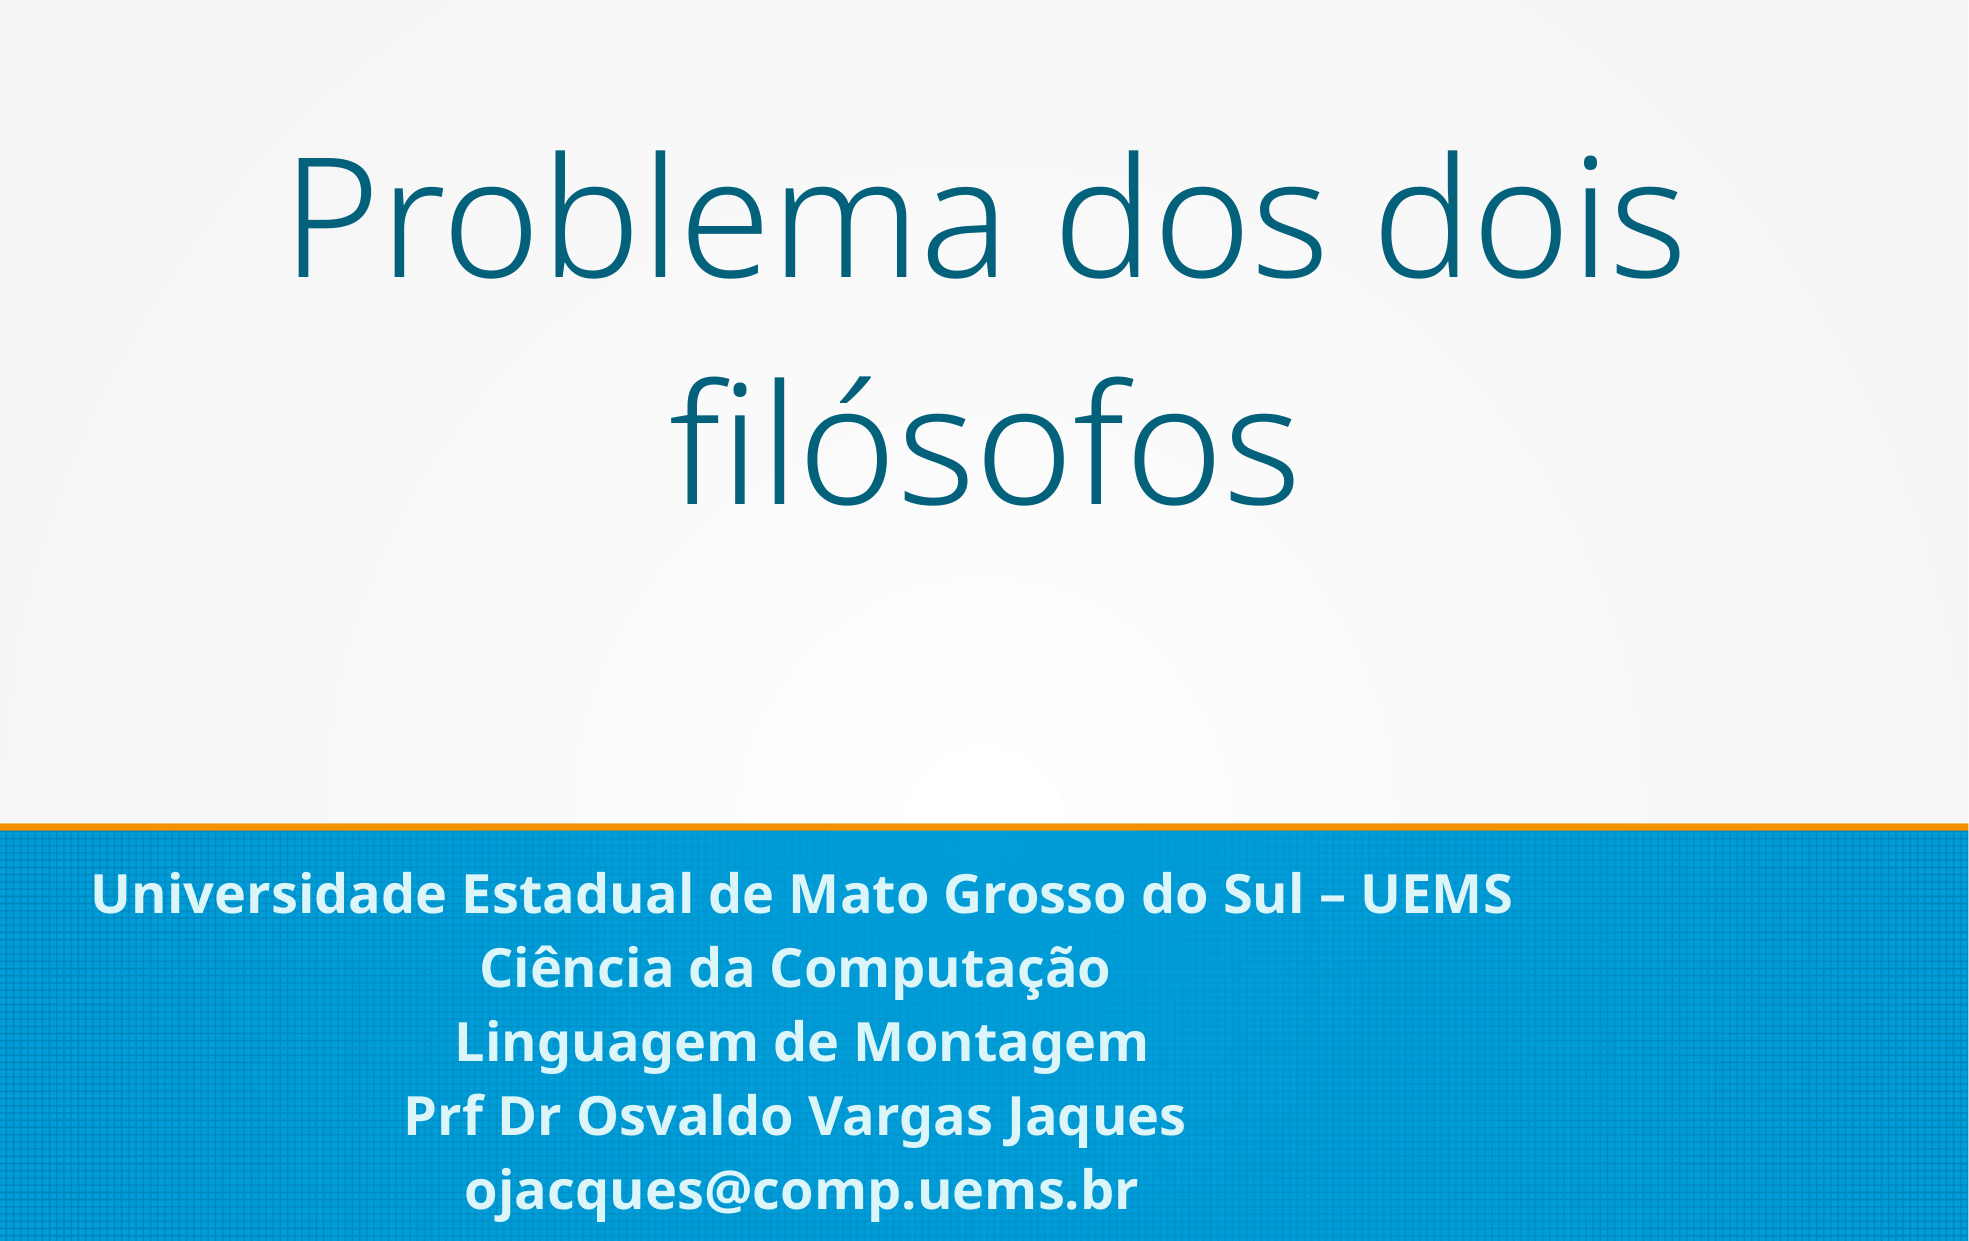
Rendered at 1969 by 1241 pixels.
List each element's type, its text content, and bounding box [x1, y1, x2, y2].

picture [0, 0, 1969, 830]
subtitle Universidade Estadual de Mato Grosso do Sul – UEMS Ciência da Computação Linguagem de Montagem Prf Dr Osvaldo Vargas Jaques ojacques@comp.uems.br [90, 855, 1861, 1171]
title Problema dos dois filósofos [47, 49, 1926, 781]
